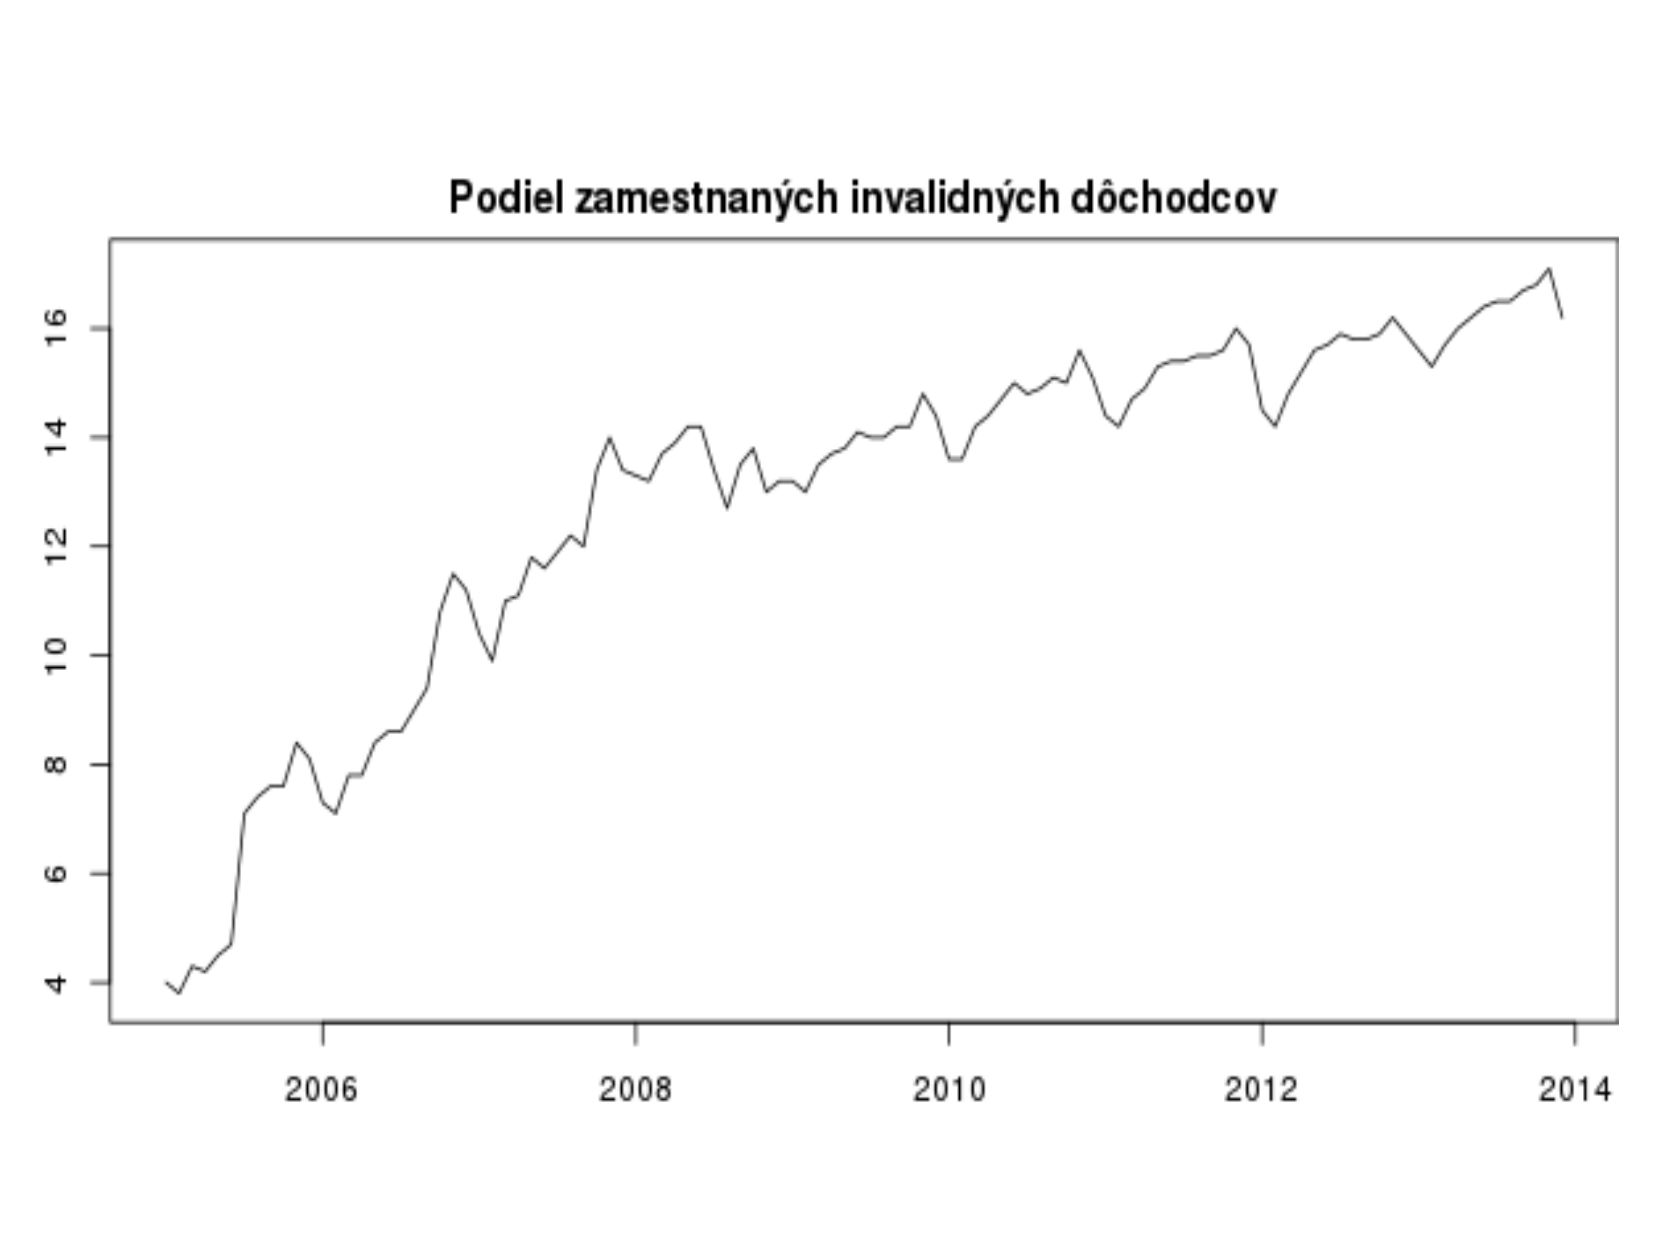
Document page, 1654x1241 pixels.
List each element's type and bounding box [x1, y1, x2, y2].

picture [35, 153, 1619, 1111]
